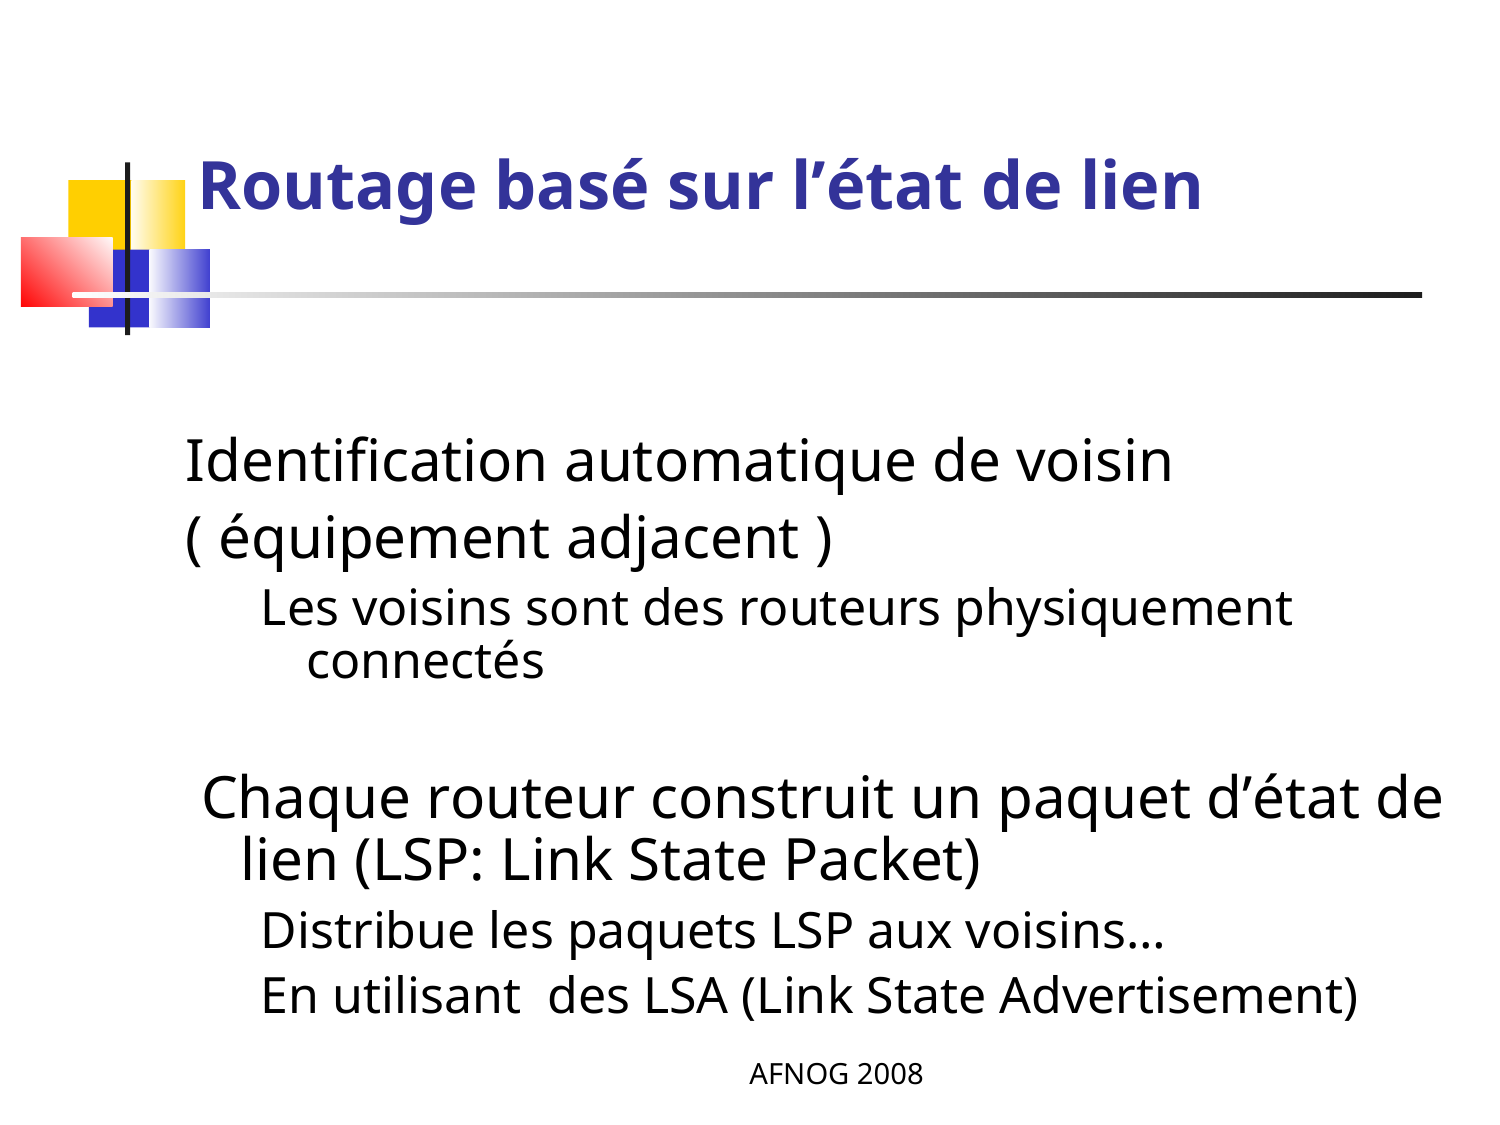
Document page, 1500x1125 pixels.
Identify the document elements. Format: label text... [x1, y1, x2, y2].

list Identification automatique de voisin ( équipement adjacent )‏ Les voisins sont des routeurs physiquement connectés Chaque routeur construit un paquet d’état de lien (LSP: Link State Packet)‏ Distribue les paquets LSP aux voisins… En utilisant des LSA (Link State Advertisement)‏ [171, 331, 1469, 1007]
text_box AFNOG 2008 [599, 1024, 1074, 1099]
title Routage basé sur l’état de lien [183, 113, 1462, 242]
